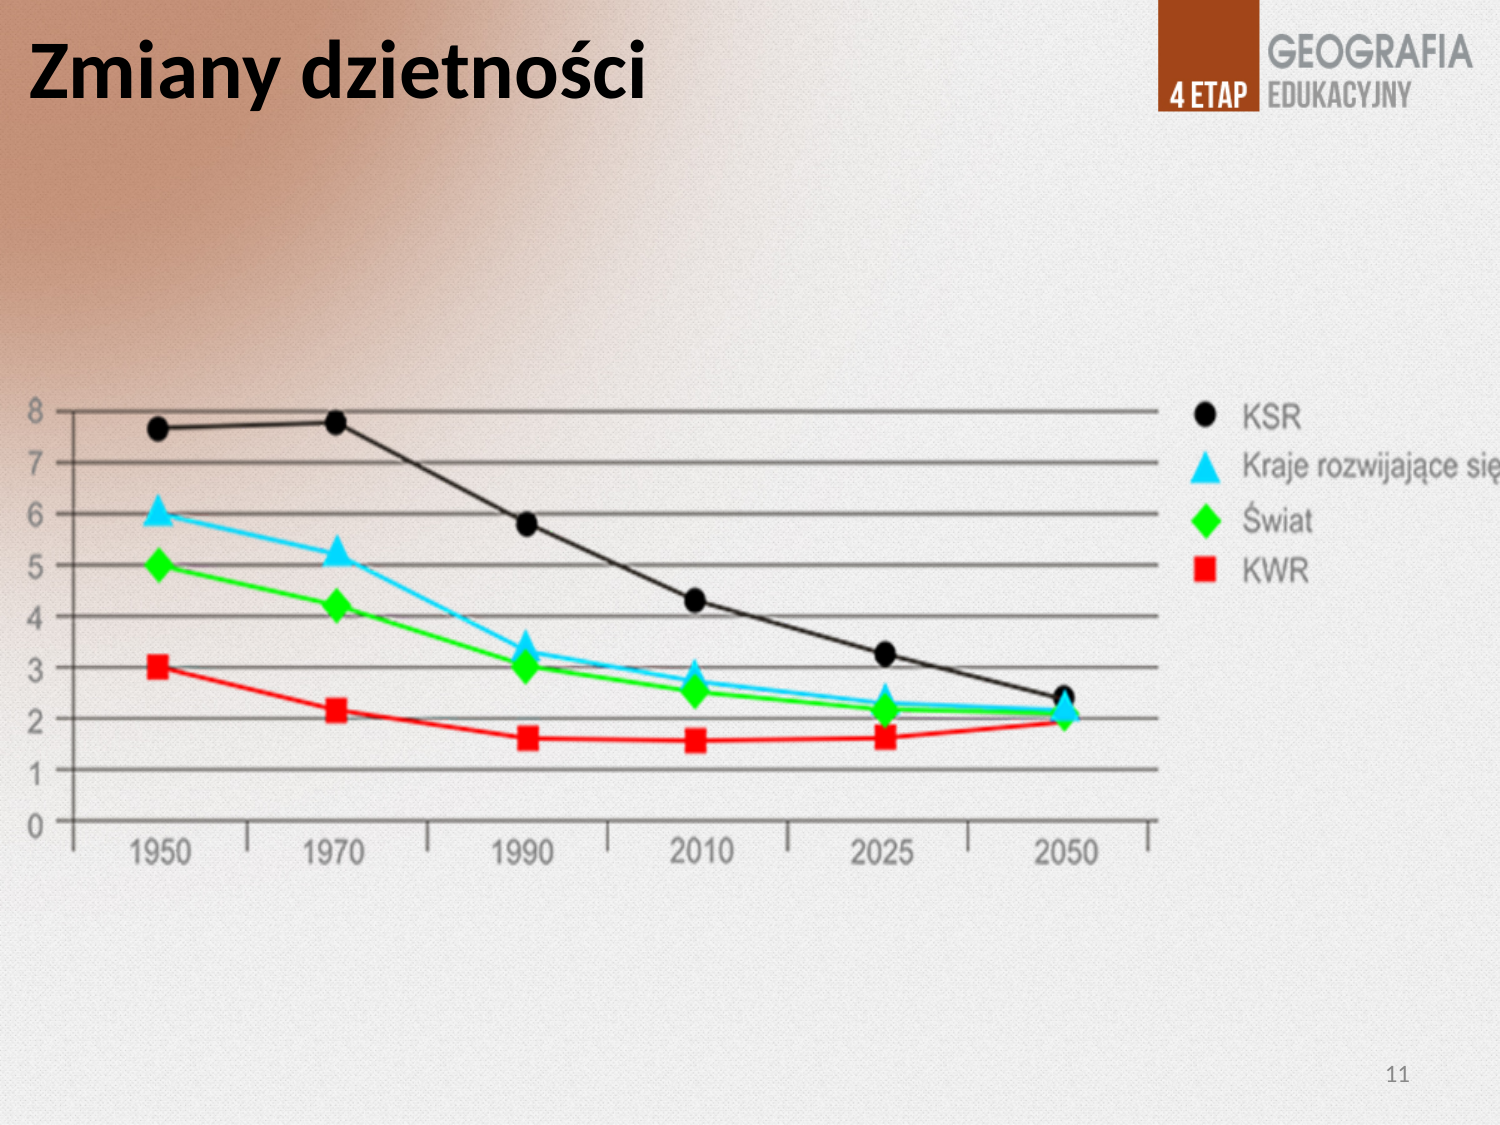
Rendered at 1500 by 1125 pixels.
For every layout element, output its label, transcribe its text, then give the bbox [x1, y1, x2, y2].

text_box Zmiany dzietności [14, 0, 1365, 160]
text_box <numer> [1074, 1042, 1426, 1103]
picture [0, 0, 1500, 1125]
